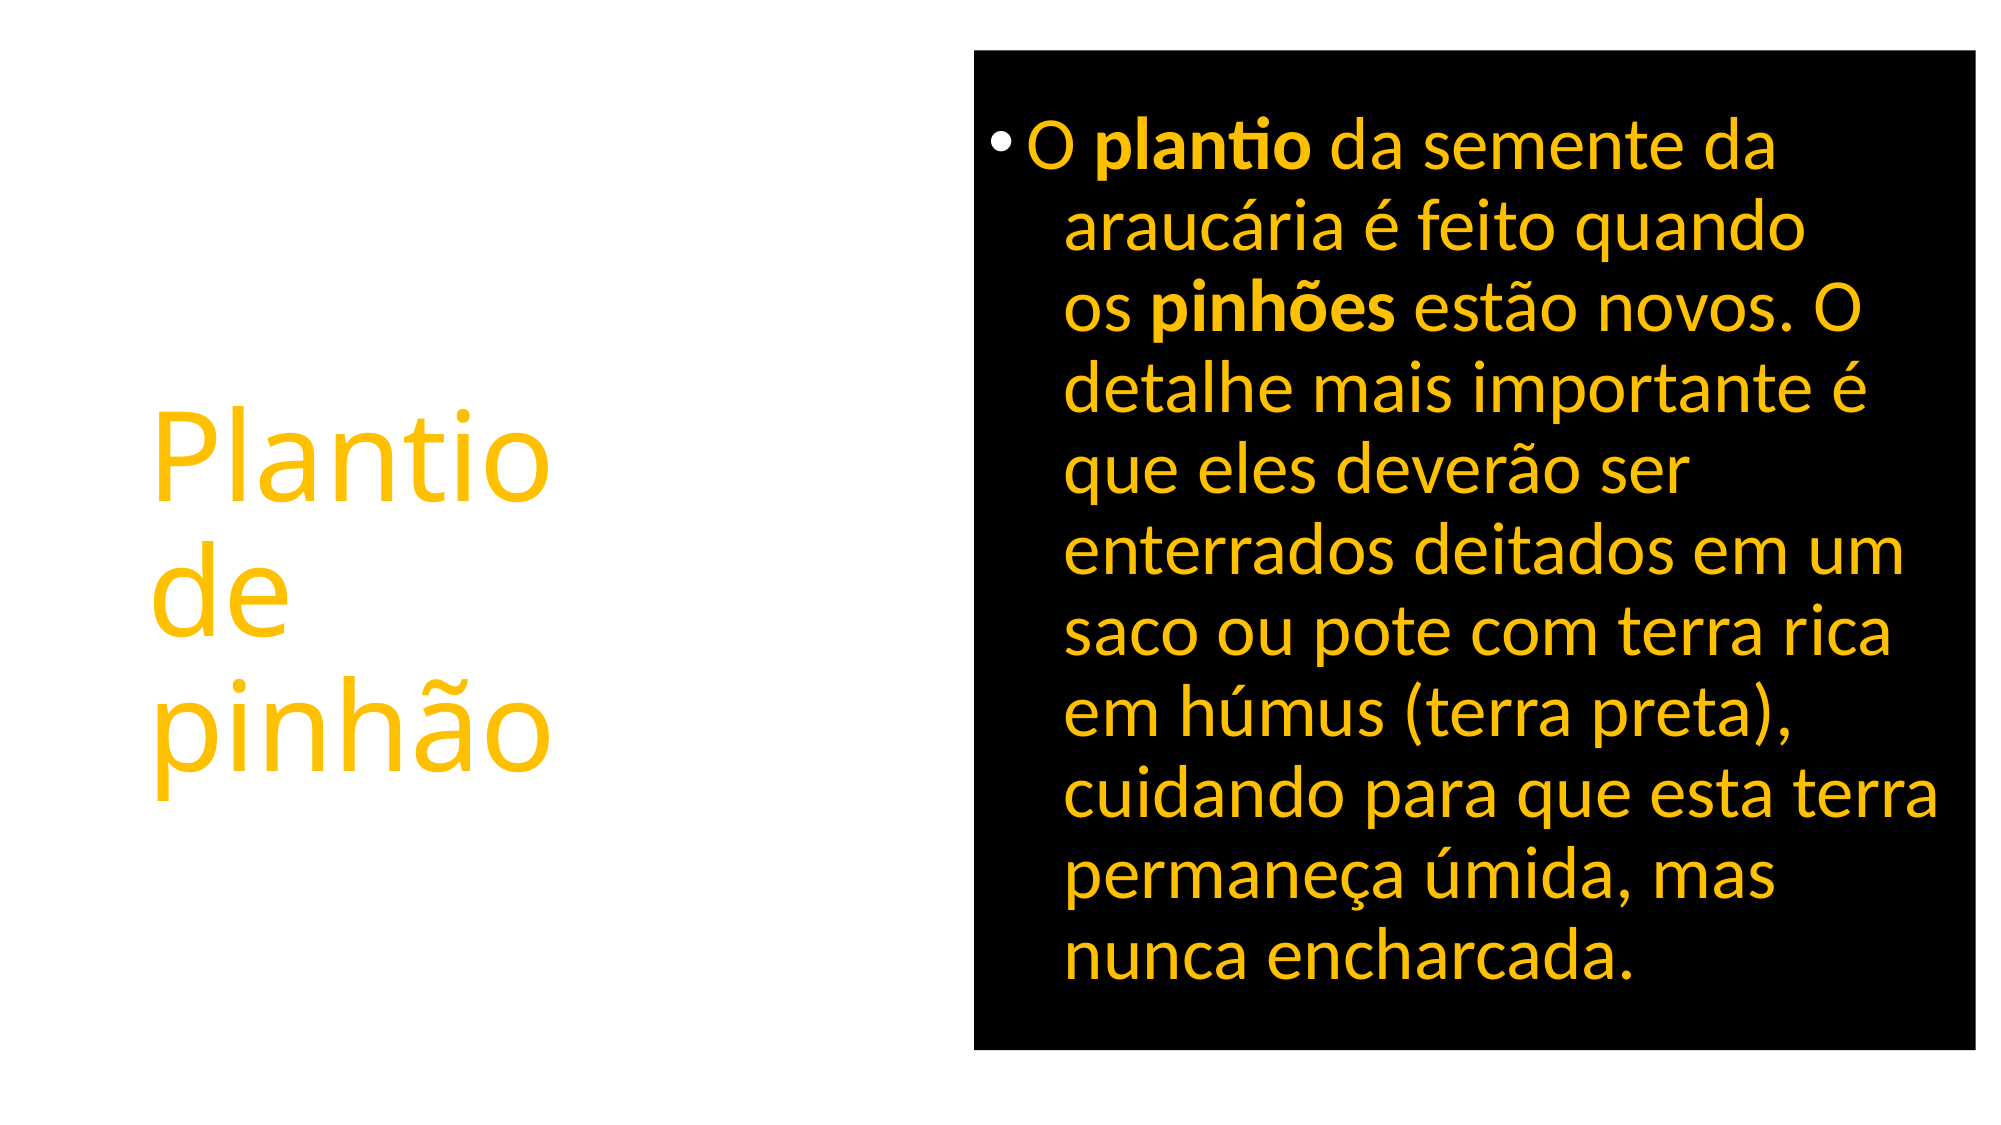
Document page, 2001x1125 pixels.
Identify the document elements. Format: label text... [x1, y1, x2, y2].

text_box [805, 0, 2000, 1125]
title Plantio de pinhão [131, 237, 726, 956]
list O plantio da semente da araucária é feito quando os pinhões estão novos. O detalhe mais importante é que eles deverão ser enterrados deitados em um saco ou pote com terra rica em húmus (terra preta), cuidando para que esta terra permaneça úmida, mas nunca encharcada. [974, 50, 1976, 1051]
